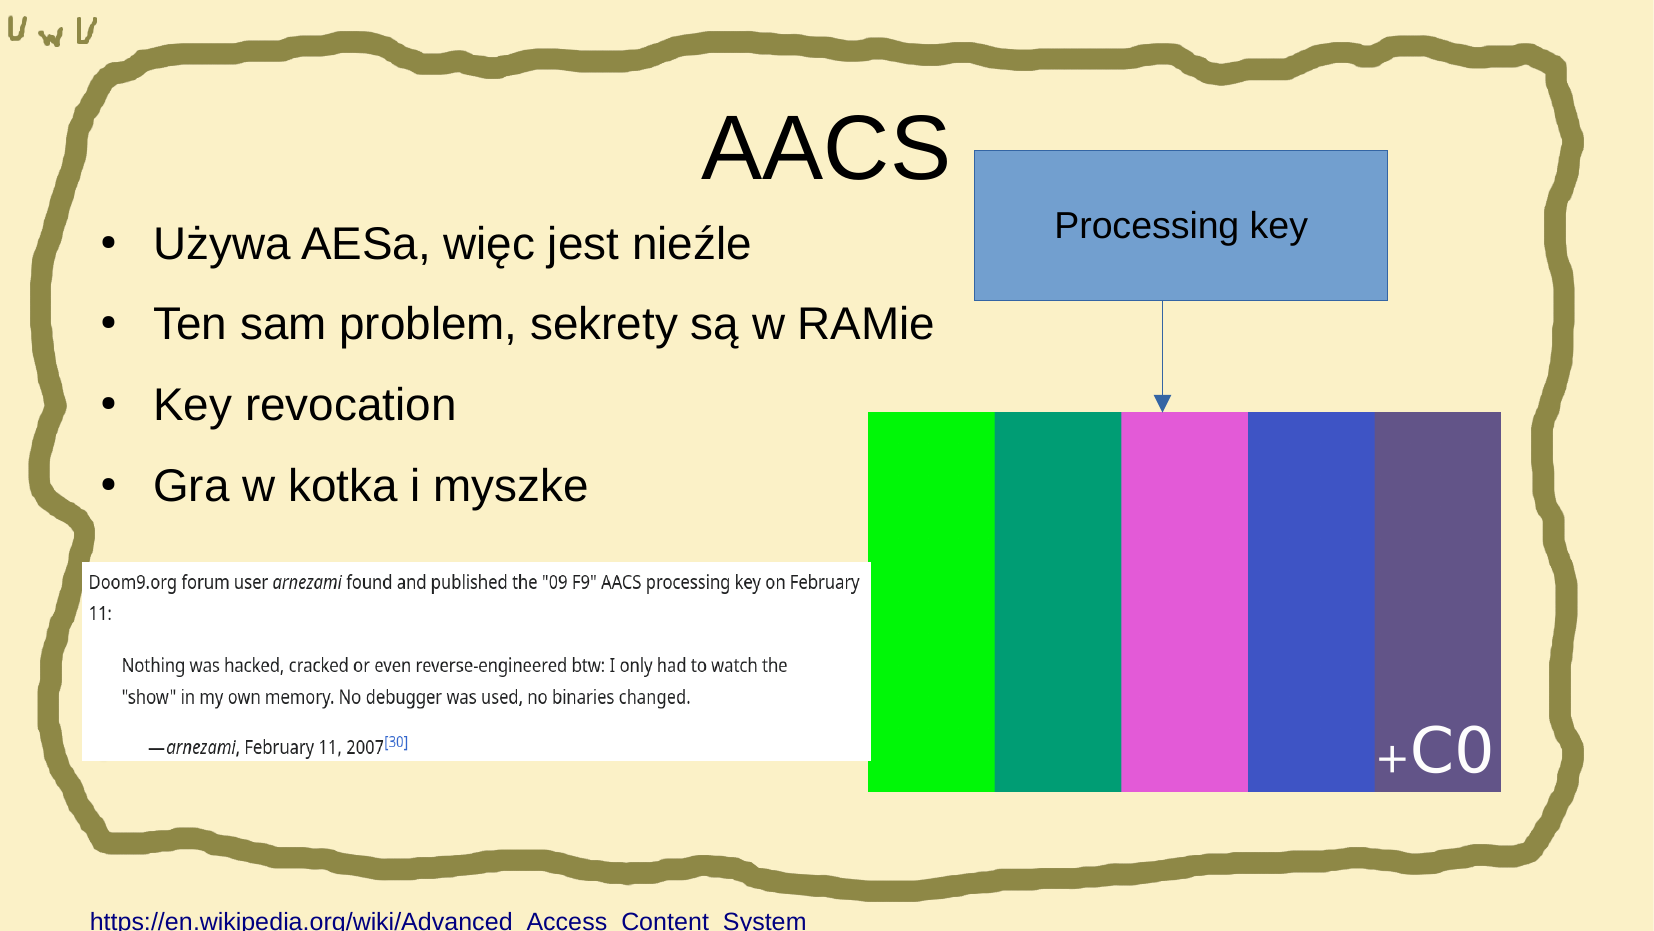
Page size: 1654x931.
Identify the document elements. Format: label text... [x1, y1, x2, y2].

text_box https://en.wikipedia.org/wiki/Advanced_Access_Content_System [75, 900, 826, 931]
text_box Processing key [974, 150, 1388, 301]
list Używa AESa, więc jest nieźle Ten sam problem, sekrety są w RAMie Key revocation Gra w kotka i myszke [1163, 217, 1571, 758]
list Używa AESa, więc jest nieźle Ten sam problem, sekrety są w RAMie Key revocation Gra w kotka i myszke [82, 217, 1162, 562]
picture [0, 0, 1654, 931]
title AACS [82, 69, 1571, 217]
